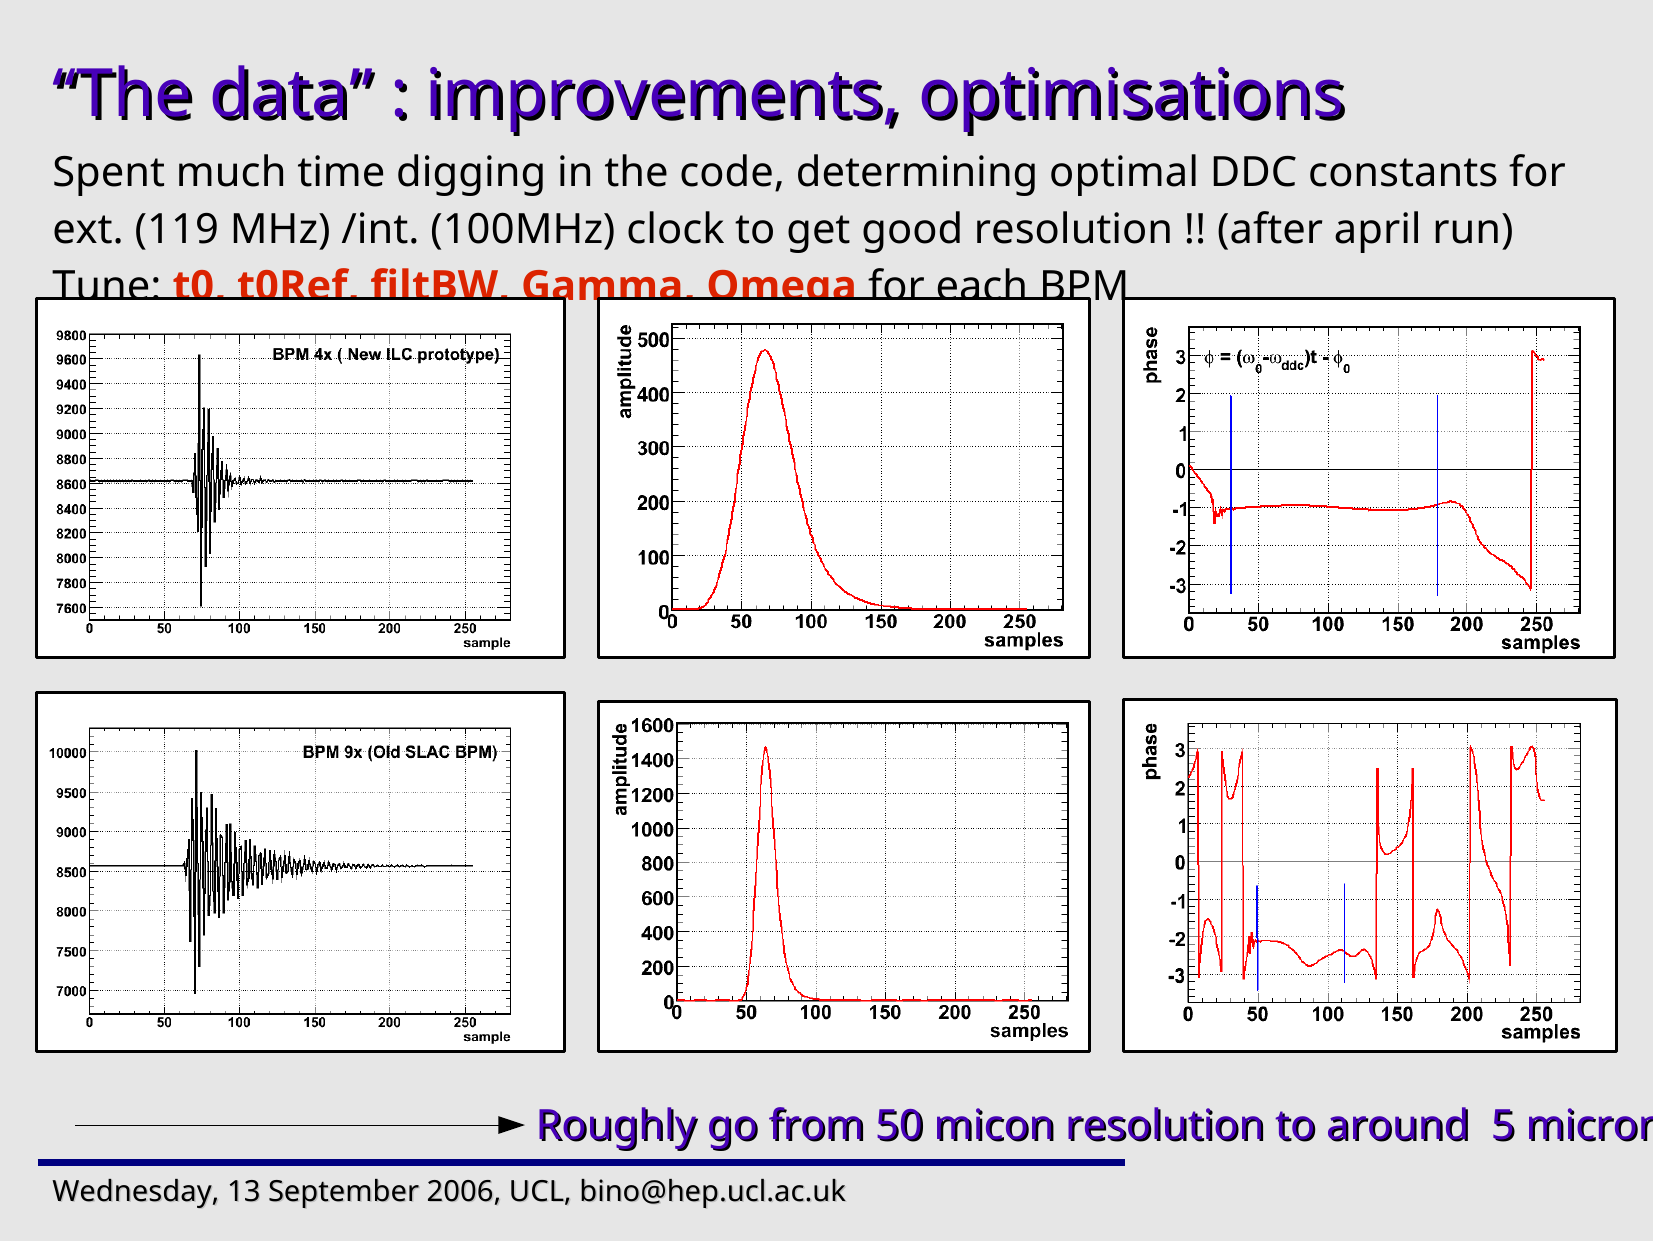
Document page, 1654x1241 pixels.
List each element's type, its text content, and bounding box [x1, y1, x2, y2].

picture [1125, 701, 1615, 1051]
picture [1125, 300, 1613, 657]
picture [600, 300, 1088, 657]
picture [37, 693, 563, 1051]
text_box “The data” : improvements, optimisations [37, 37, 1613, 133]
text_box Roughly go from 50 micon resolution to around 5 micron [520, 1087, 1613, 1153]
text_box Wednesday, 13 September 2006, UCL, bino@hep.ucl.ac.uk [37, 1162, 901, 1213]
text_box Spent much time digging in the code, determining optimal DDC constants for ext. (119 MHz) /int. (100MHz) clock to get good resolution !! (after april run) Tune: t0, t0Ref, filtBW, Gamma, Omega for each BPM [37, 134, 1613, 351]
picture [600, 702, 1088, 1051]
picture [37, 300, 563, 656]
